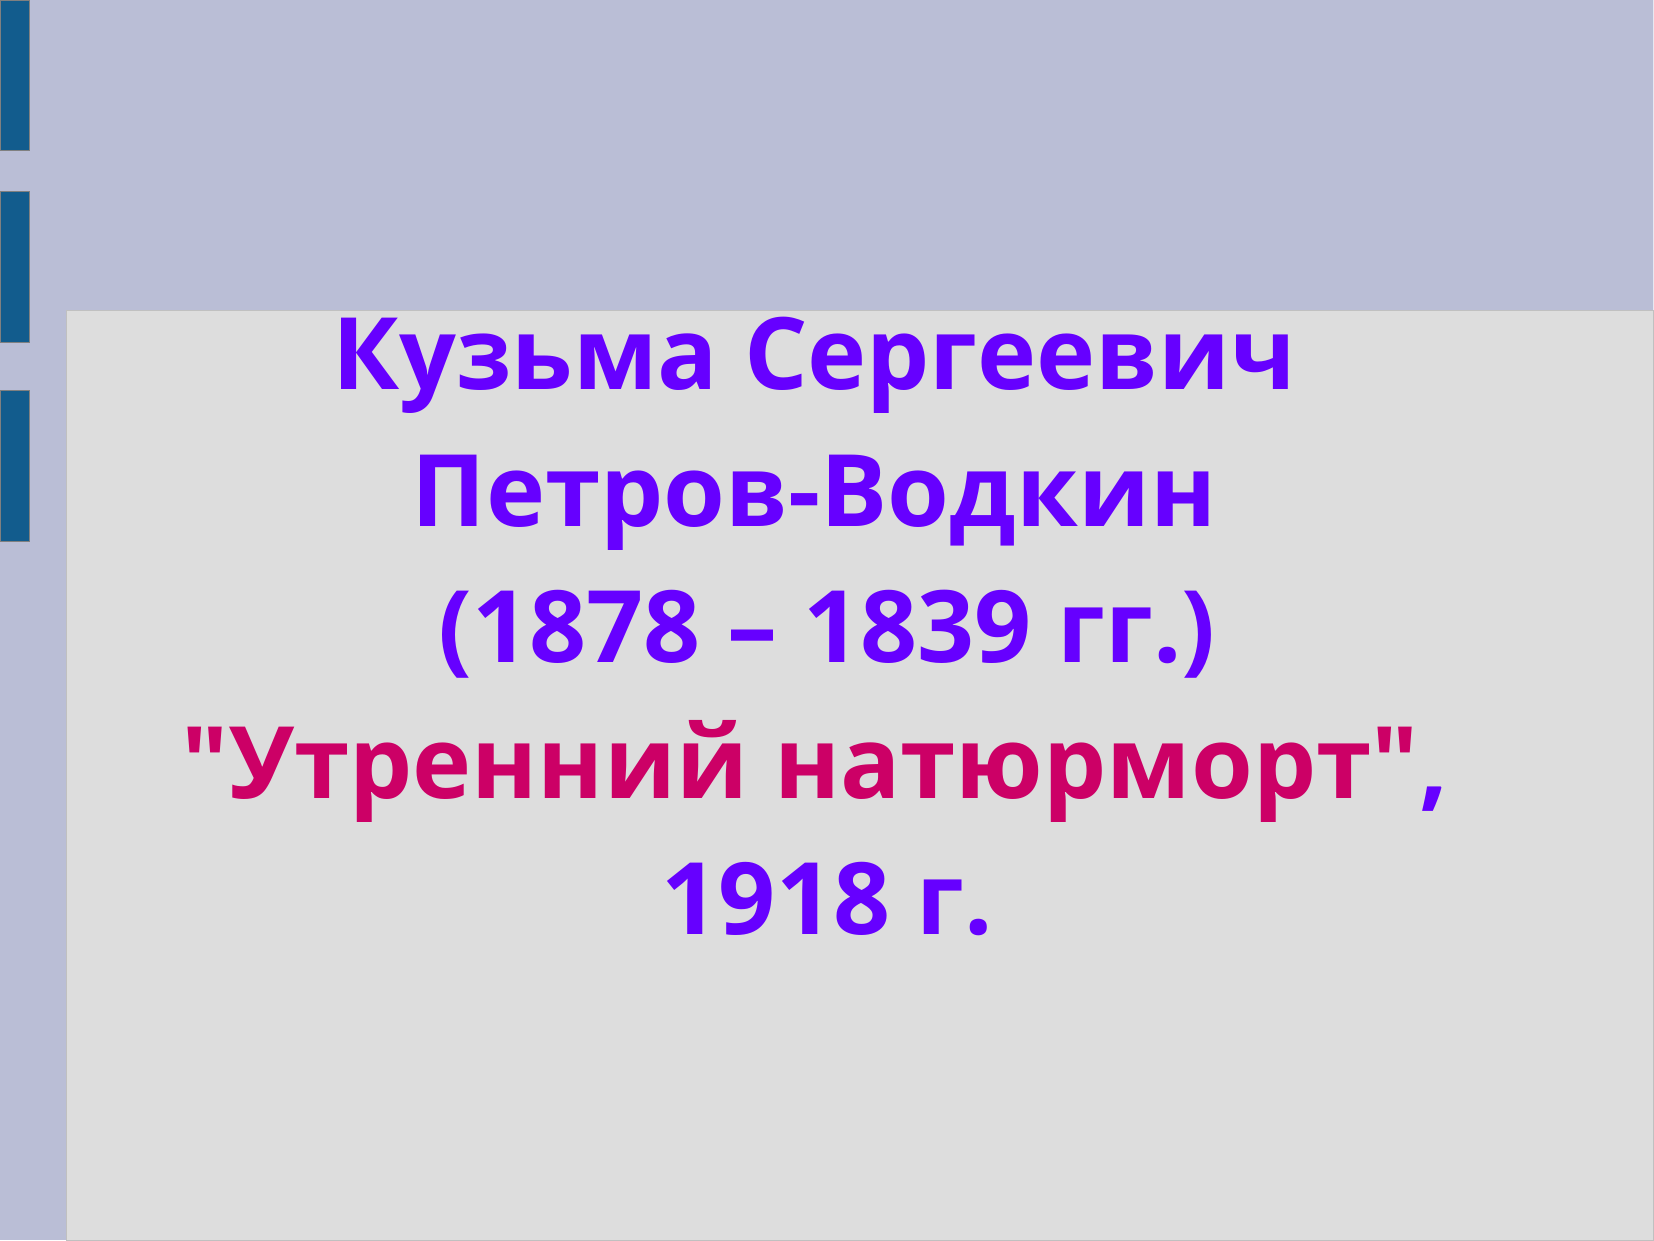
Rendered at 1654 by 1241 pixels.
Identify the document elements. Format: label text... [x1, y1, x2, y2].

subtitle Кузьма Сергеевич Петров-Водкин (1878 – 1839 гг.) "Утренний натюрморт", 1918 г. [121, 114, 1534, 1132]
